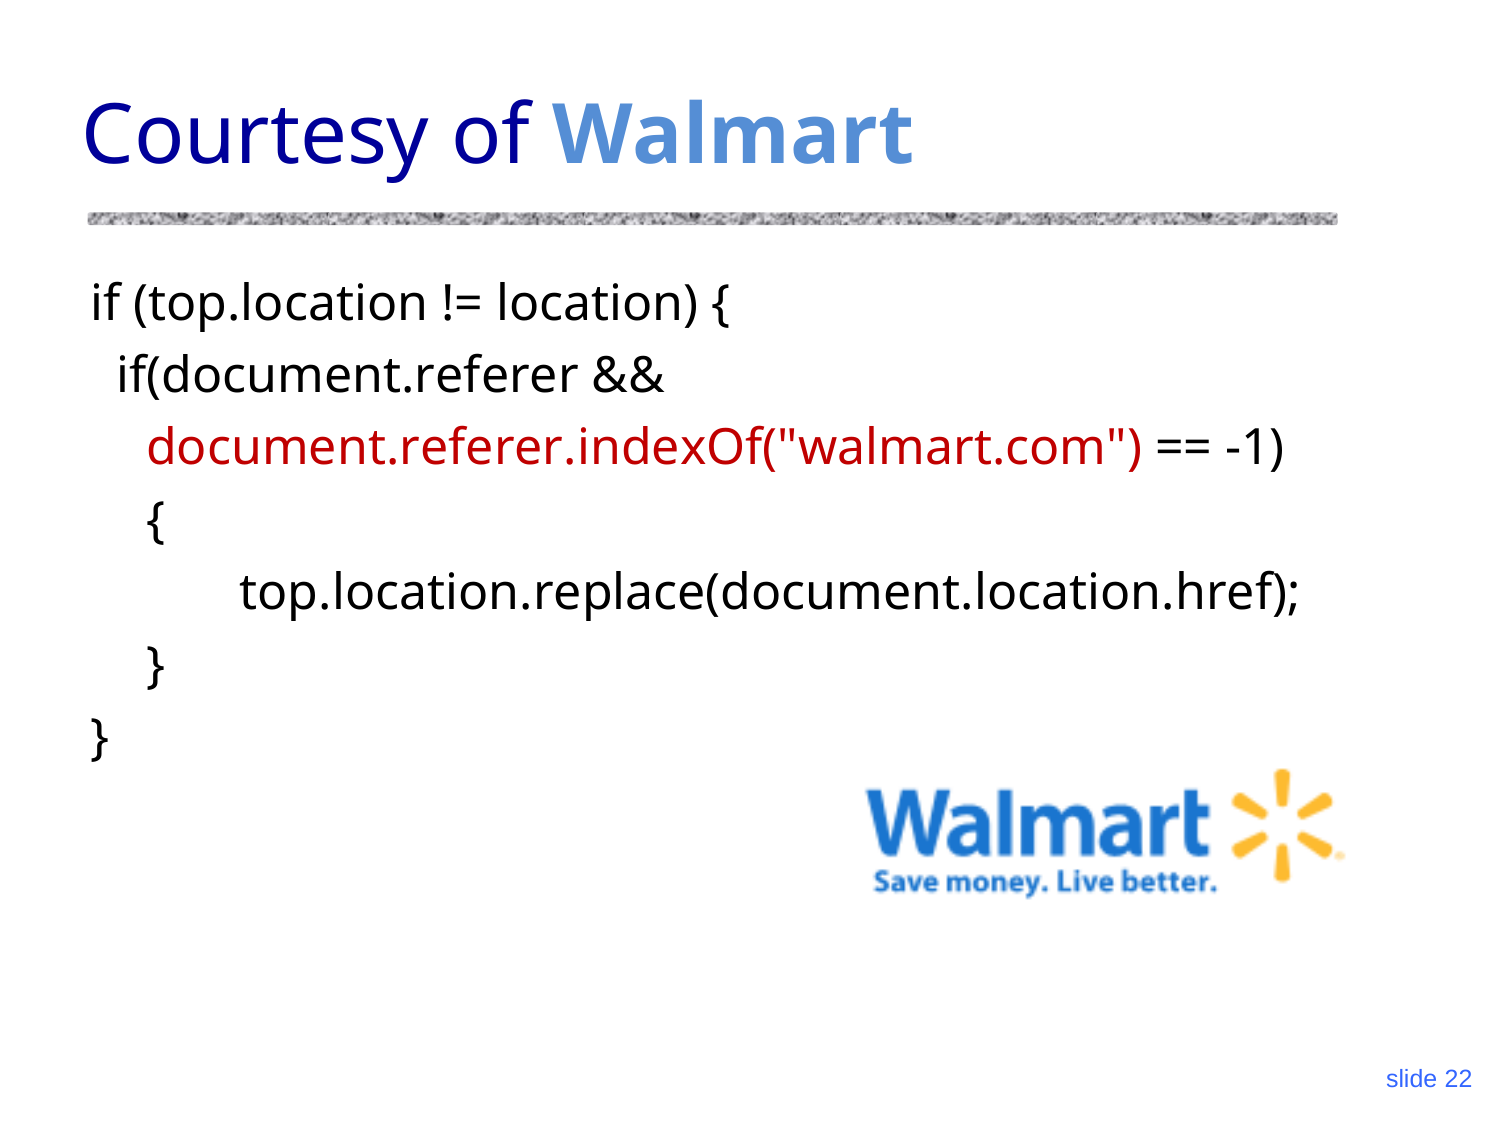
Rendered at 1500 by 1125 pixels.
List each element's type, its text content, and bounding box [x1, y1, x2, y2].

text_box slide <number> [1174, 1025, 1488, 1101]
text_box if (top.location != location) { if(document.referer && document.referer.indexOf("walmart.com") == -1) { top.location.replace(document.location.href); } } [75, 262, 1426, 851]
text_box Courtesy of Walmart [66, 37, 1342, 188]
picture [87, 212, 1338, 226]
picture [824, 762, 1388, 913]
